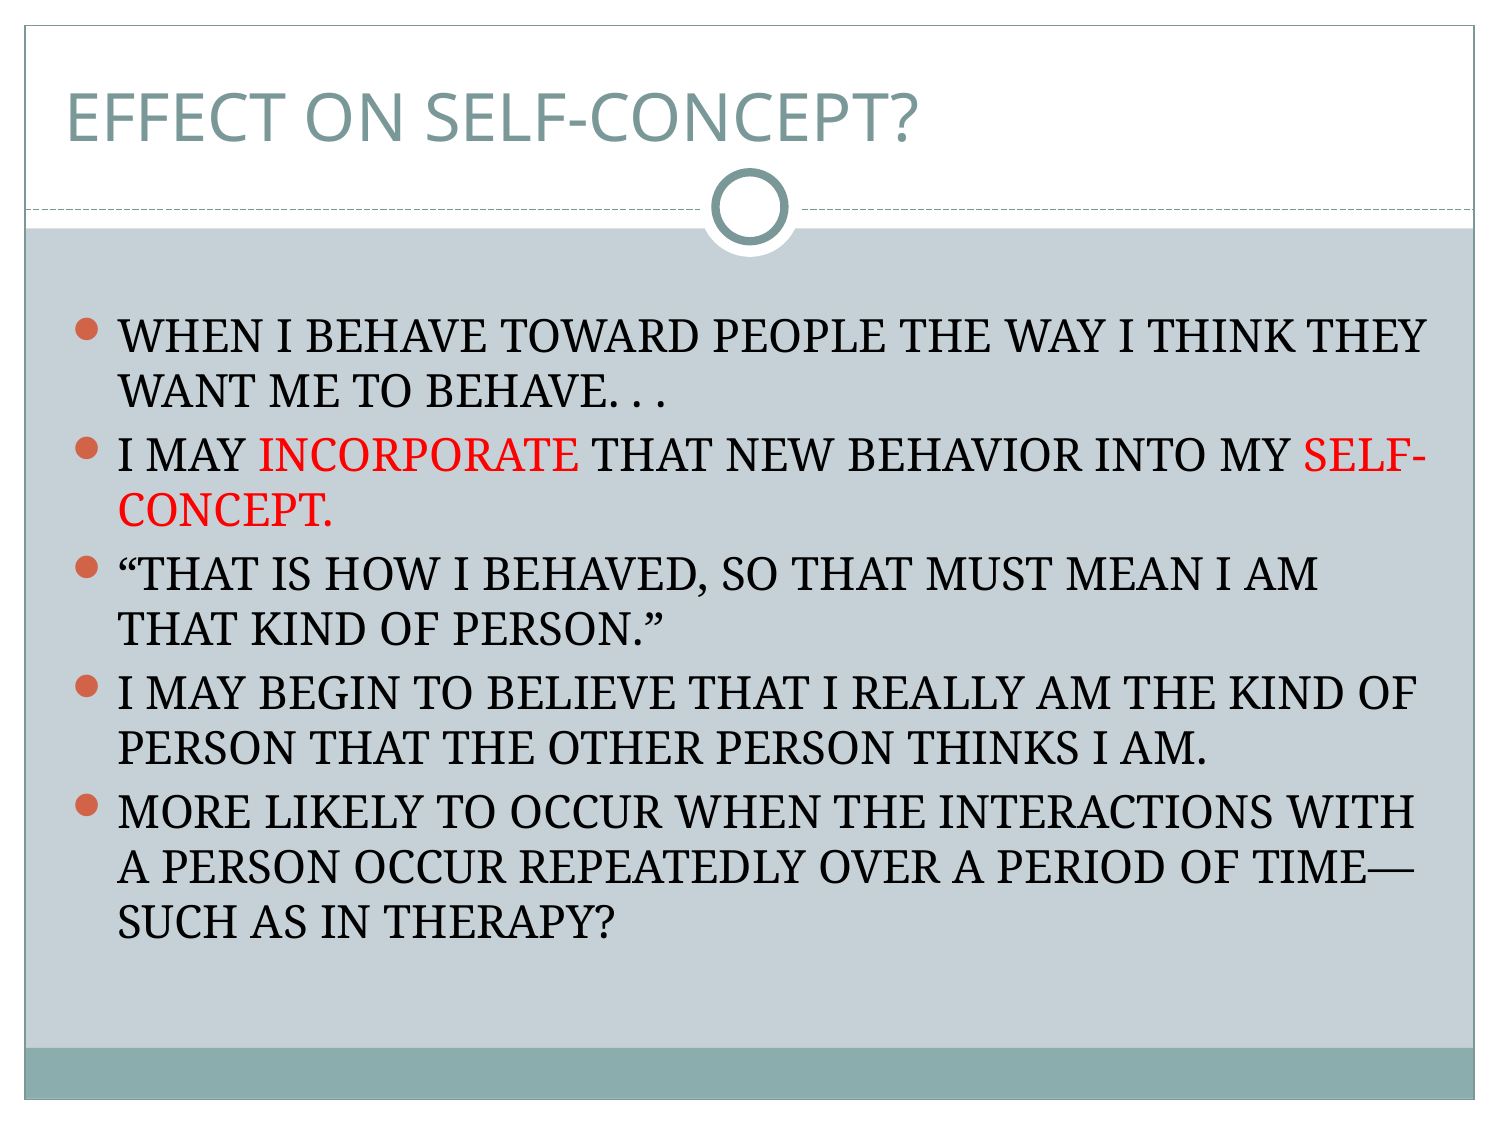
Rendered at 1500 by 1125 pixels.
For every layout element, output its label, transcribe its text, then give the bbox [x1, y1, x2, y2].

title EFFECT ON SELF-CONCEPT? [49, 37, 1450, 162]
list WHEN I BEHAVE TOWARD PEOPLE THE WAY I THINK THEY WANT ME TO BEHAVE. . . I MAY INCORPORATE THAT NEW BEHAVIOR INTO MY SELF-CONCEPT. “THAT IS HOW I BEHAVED, SO THAT MUST MEAN I AM THAT KIND OF PERSON.” I MAY BEGIN TO BELIEVE THAT I REALLY AM THE KIND OF PERSON THAT THE OTHER PERSON THINKS I AM. MORE LIKELY TO OCCUR WHEN THE INTERACTIONS WITH A PERSON OCCUR REPEATEDLY OVER A PERIOD OF TIME—SUCH AS IN THERAPY? [57, 235, 1450, 1125]
